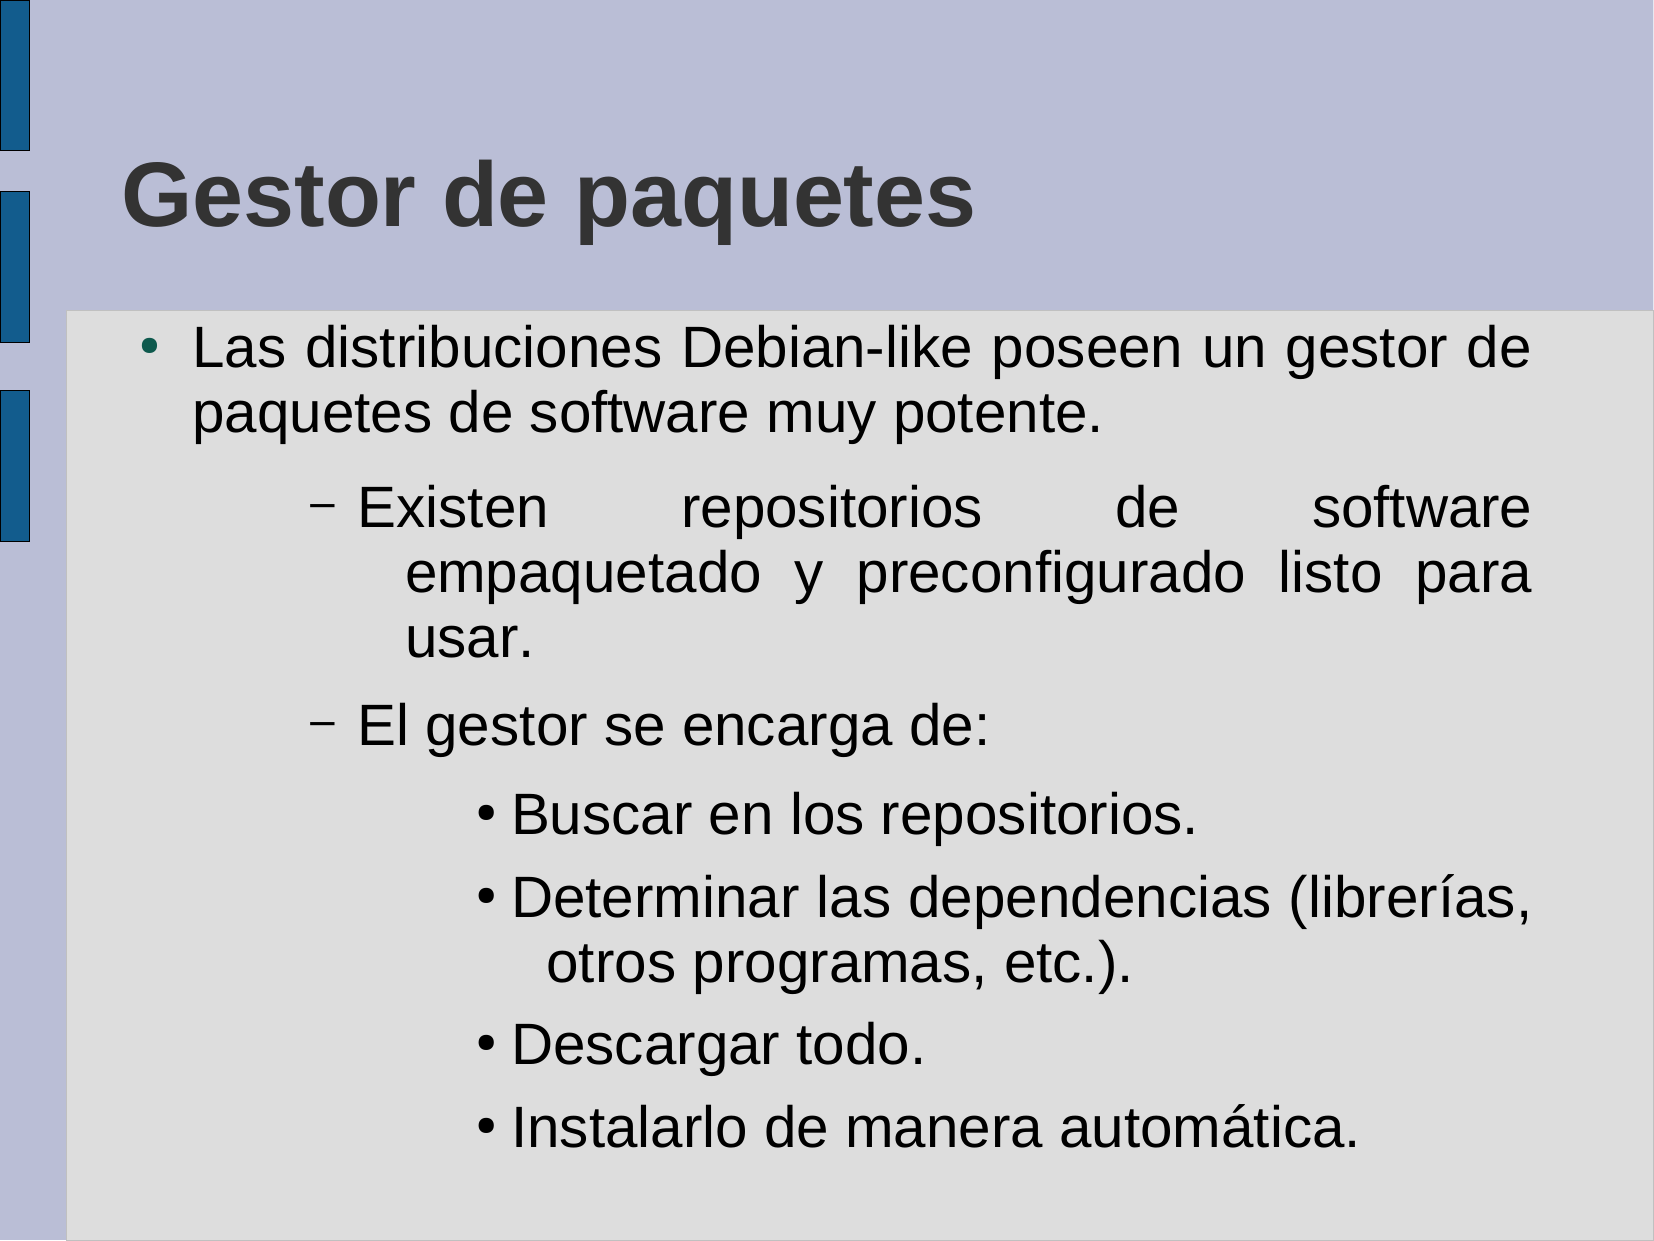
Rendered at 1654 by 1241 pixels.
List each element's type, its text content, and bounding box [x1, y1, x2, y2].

list Las distribuciones Debian-like poseen un gestor de paquetes de software muy potente. Existen repositorios de software empaquetado y preconfigurado listo para usar. El gestor se encarga de: Buscar en los repositorios. Determinar las dependencias (librerías, otros programas, etc.). Descargar todo. Instalarlo de manera automática. [121, 314, 1534, 1160]
title Gestor de paquetes [121, 98, 1534, 291]
